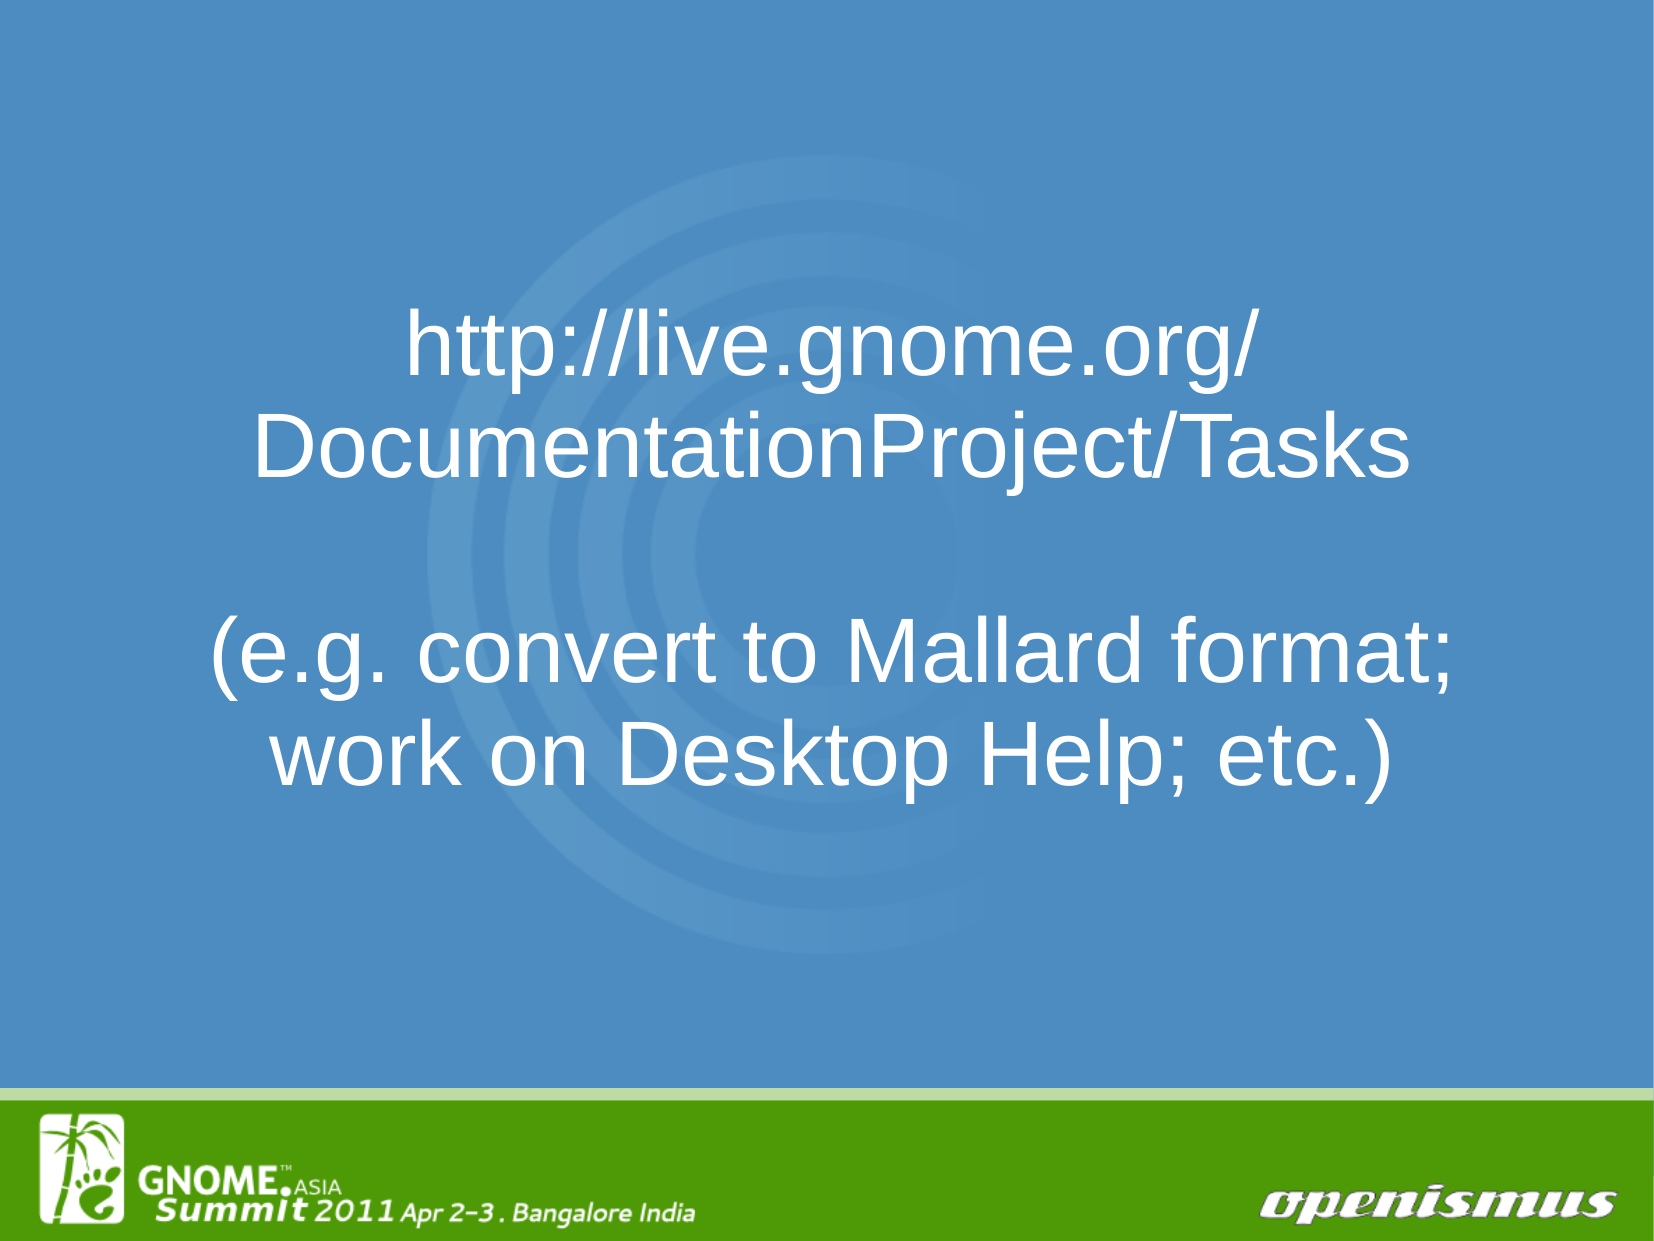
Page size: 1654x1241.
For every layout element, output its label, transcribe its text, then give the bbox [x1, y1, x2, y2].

title http://live.gnome.org/ DocumentationProject/Tasks (e.g. convert to Mallard format; work on Desktop Help; etc.) [161, 292, 1504, 805]
picture [0, 0, 1654, 1241]
